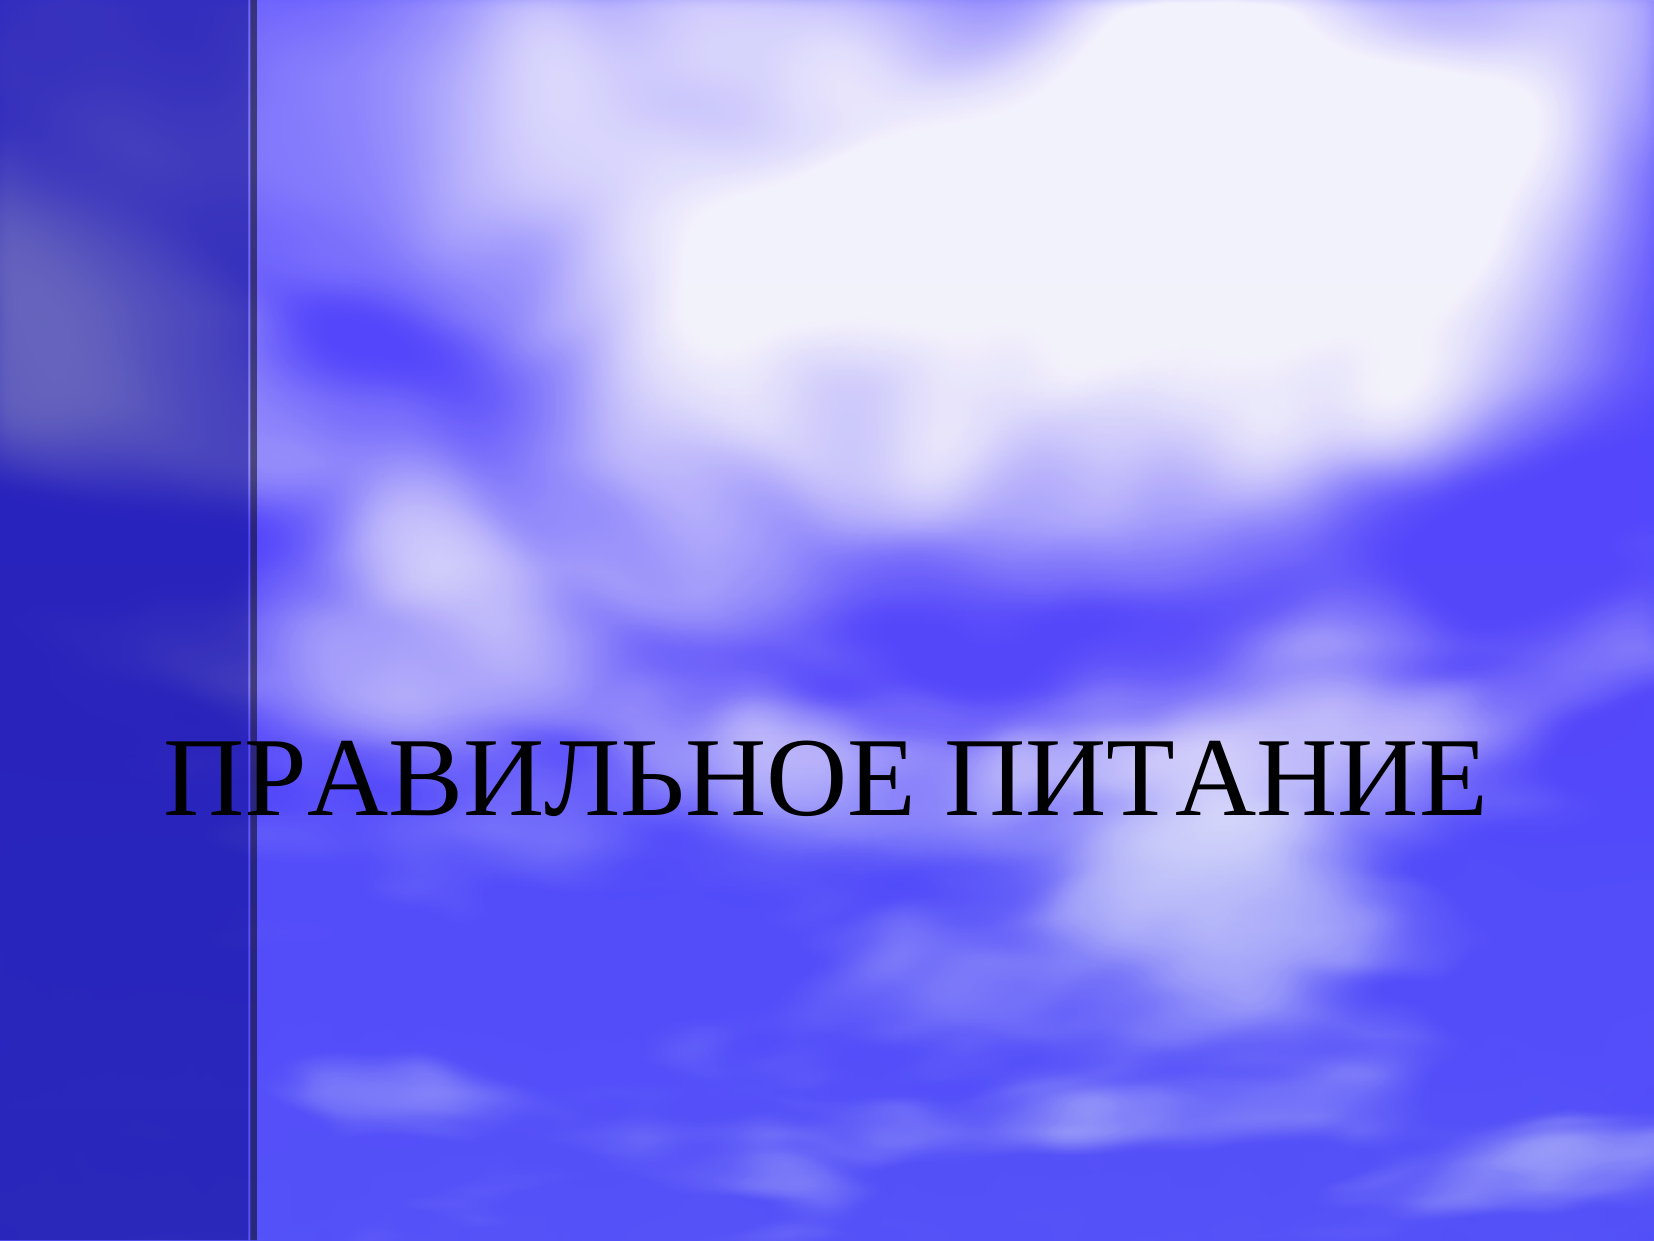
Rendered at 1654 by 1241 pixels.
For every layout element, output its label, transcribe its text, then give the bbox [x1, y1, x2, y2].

subtitle ПРАВИЛЬНОЕ ПИТАНИЕ [119, 344, 1533, 1211]
